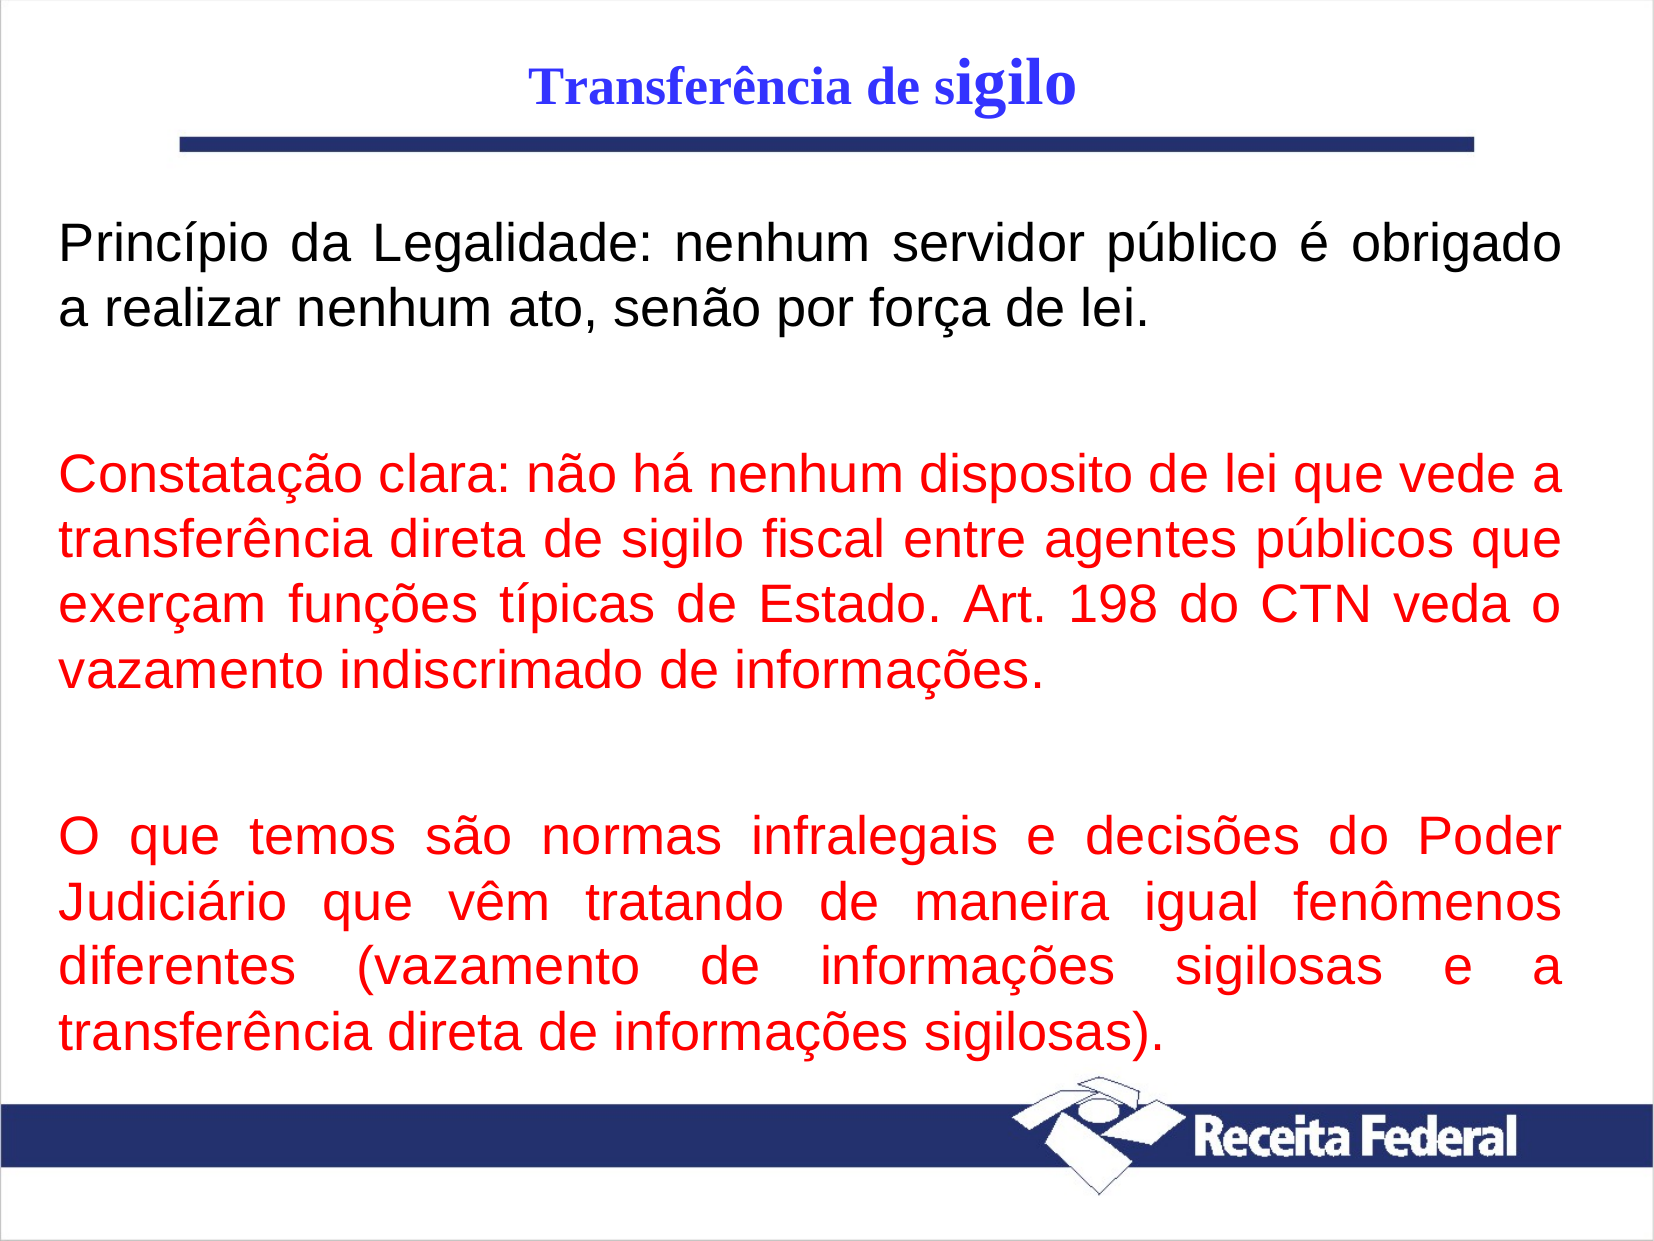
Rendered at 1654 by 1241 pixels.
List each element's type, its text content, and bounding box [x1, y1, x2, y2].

list Princípio da Legalidade: nenhum servidor público é obrigado a realizar nenhum ato, senão por força de lei. Constatação clara: não há nenhum disposito de lei que vede a transferência direta de sigilo fiscal entre agentes públicos que exerçam funções típicas de Estado. Art. 198 do CTN veda o vazamento indiscrimado de informações. O que temos são normas infralegais e decisões do Poder Judiciário que vêm tratando de maneira igual fenômenos diferentes (vazamento de informações sigilosas e a transferência direta de informações sigilosas). [59, 206, 1565, 1063]
title Transferência de sigilo [59, 0, 1548, 119]
picture [0, 0, 1654, 1241]
